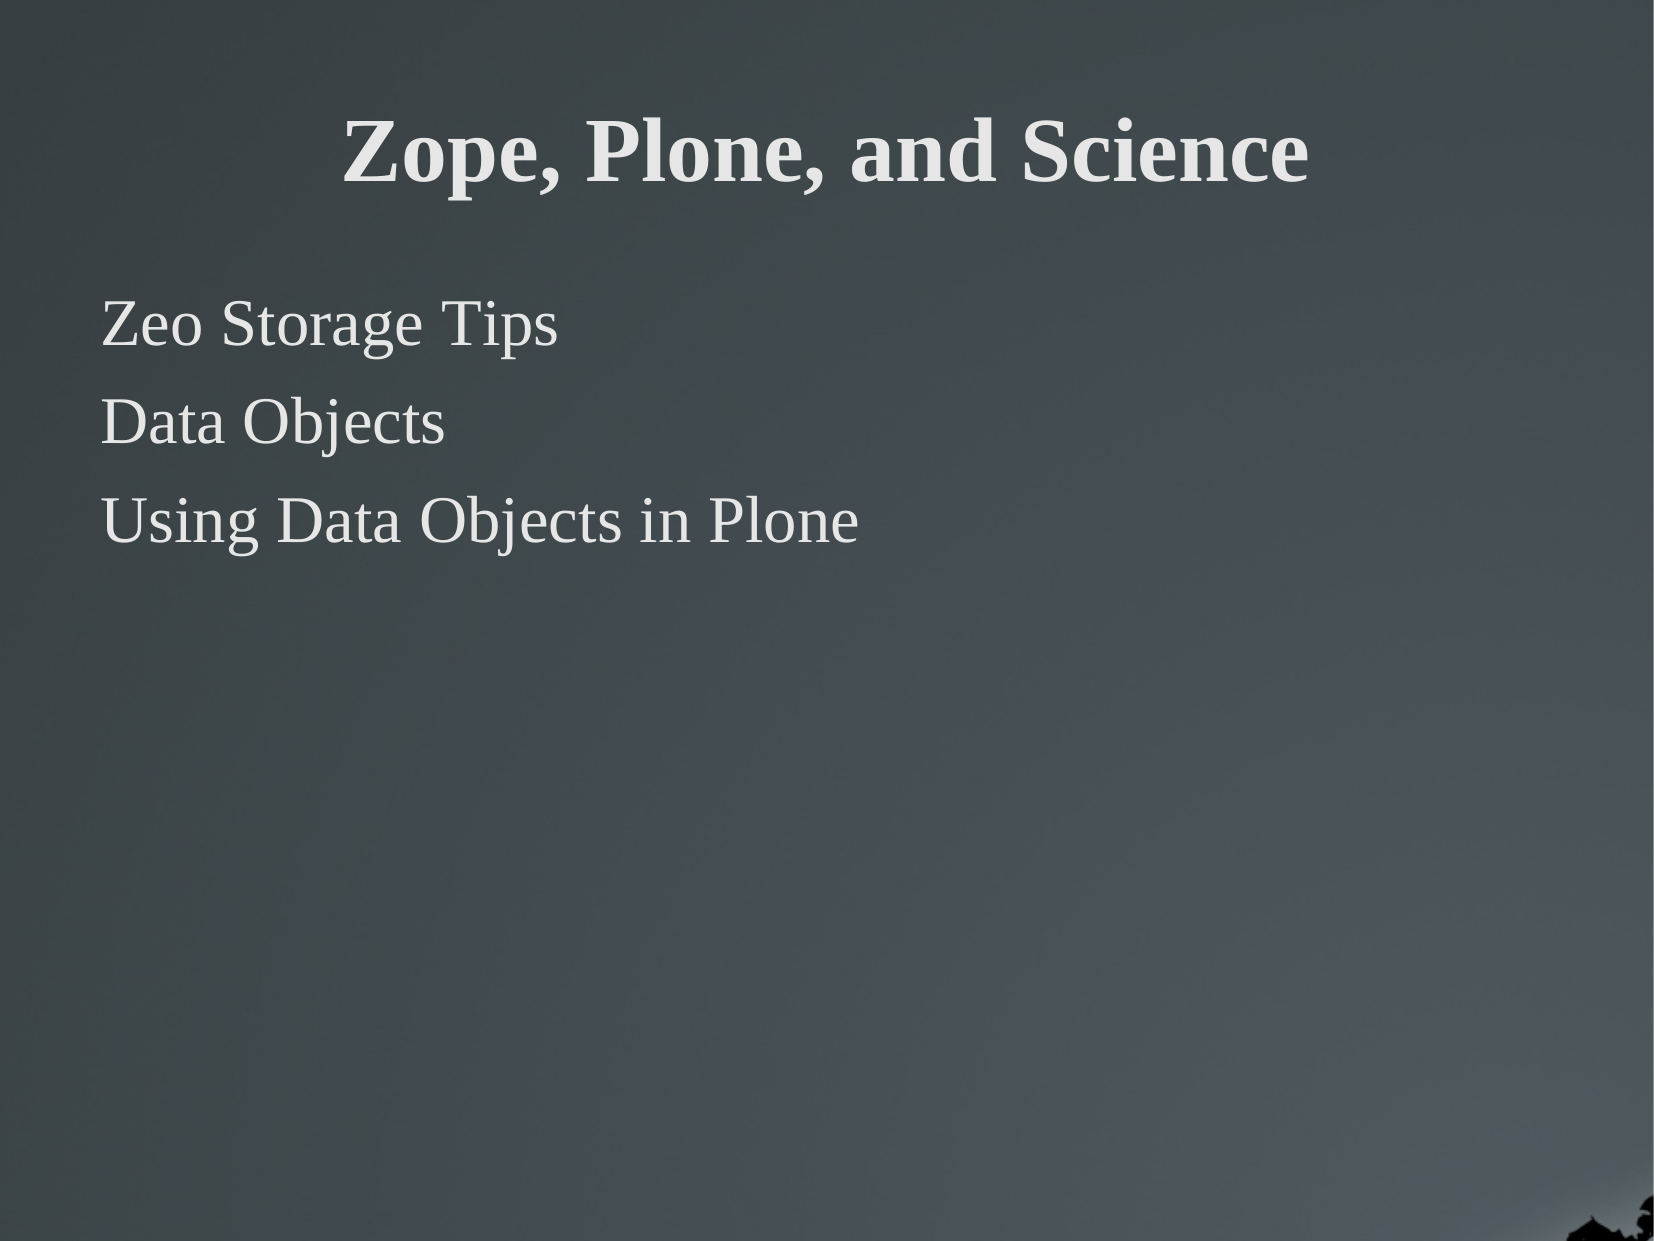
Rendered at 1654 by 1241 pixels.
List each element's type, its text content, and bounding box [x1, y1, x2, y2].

picture [0, 0, 1654, 1241]
text_box Zeo Storage Tips Data Objects Using Data Objects in Plone [82, 290, 1571, 1094]
title Zope, Plone, and Science [82, 49, 1571, 257]
